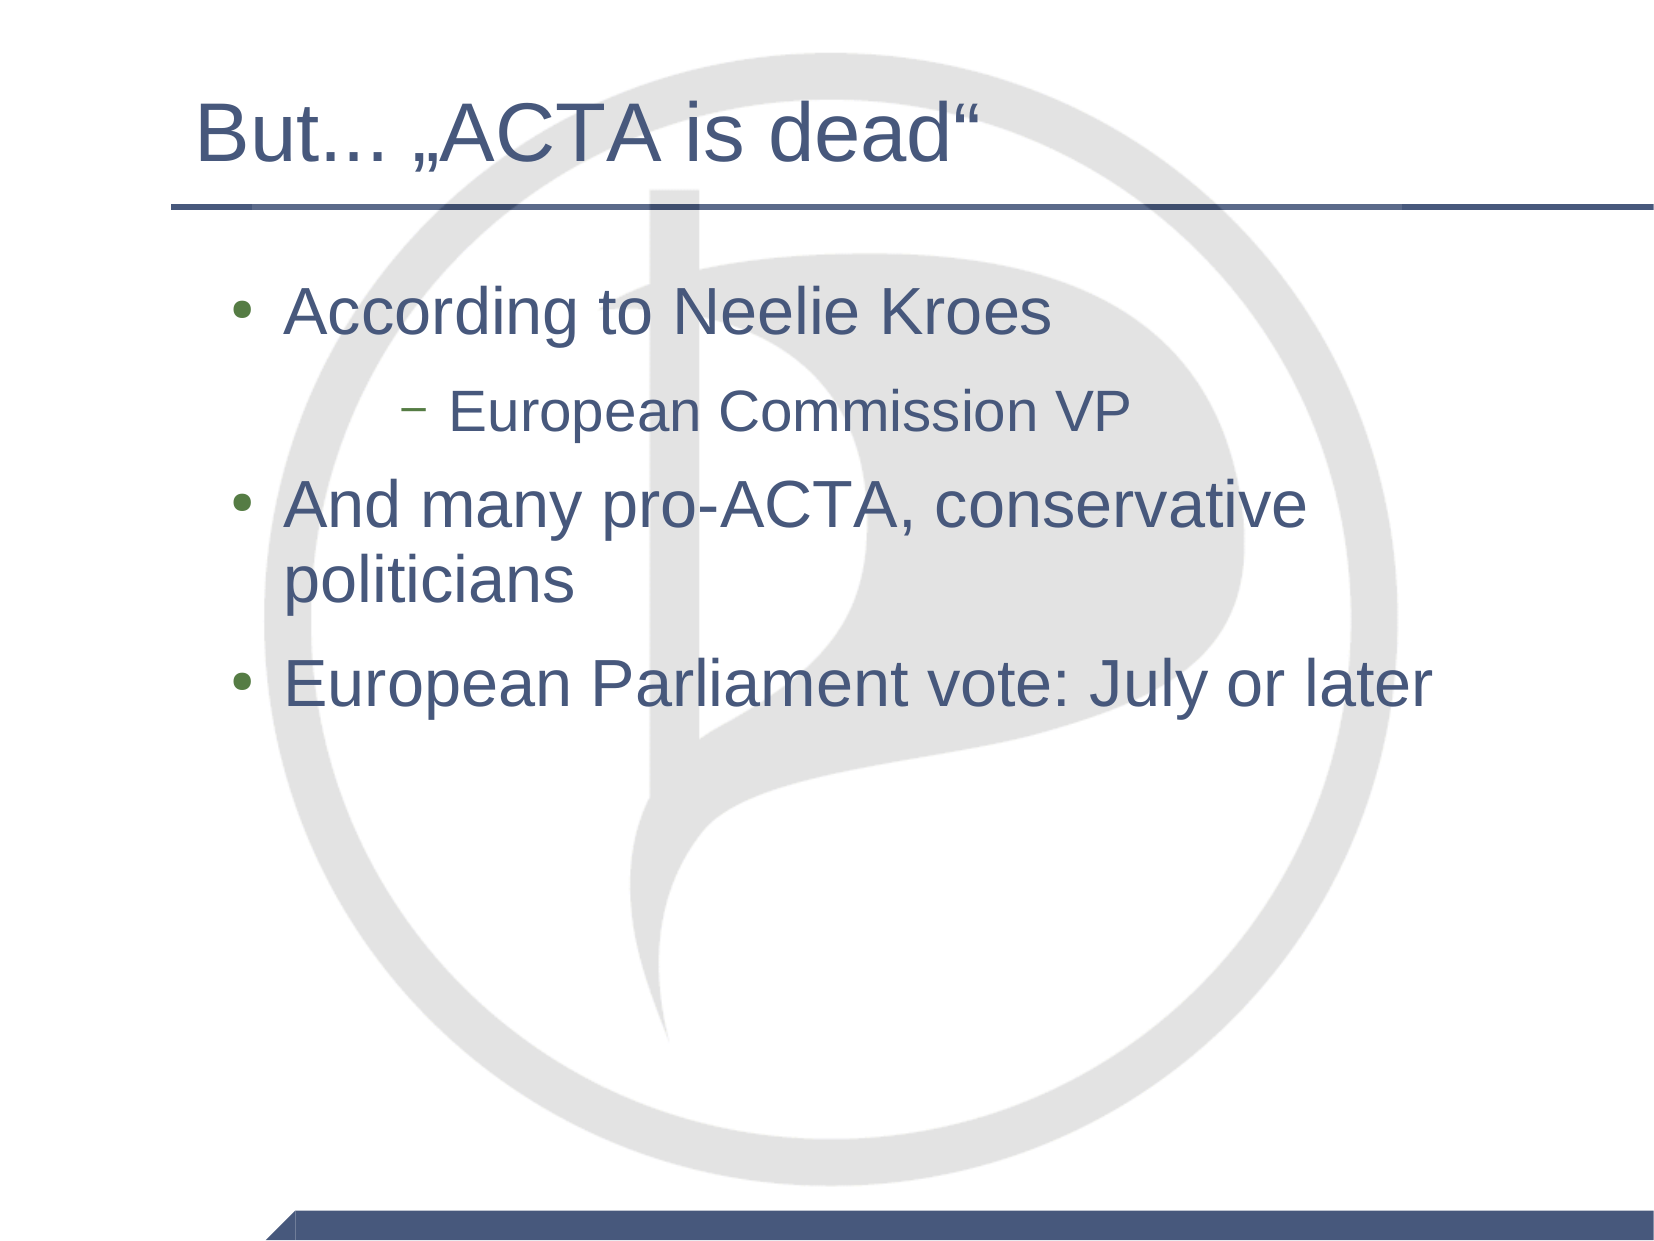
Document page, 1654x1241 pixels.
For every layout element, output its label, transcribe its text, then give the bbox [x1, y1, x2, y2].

list According to Neelie Kroes European Commission VP And many pro-ACTA, conservative politicians European Parliament vote: July or later [212, 274, 1530, 1093]
title But... „ACTA is dead“ [194, 29, 1530, 237]
